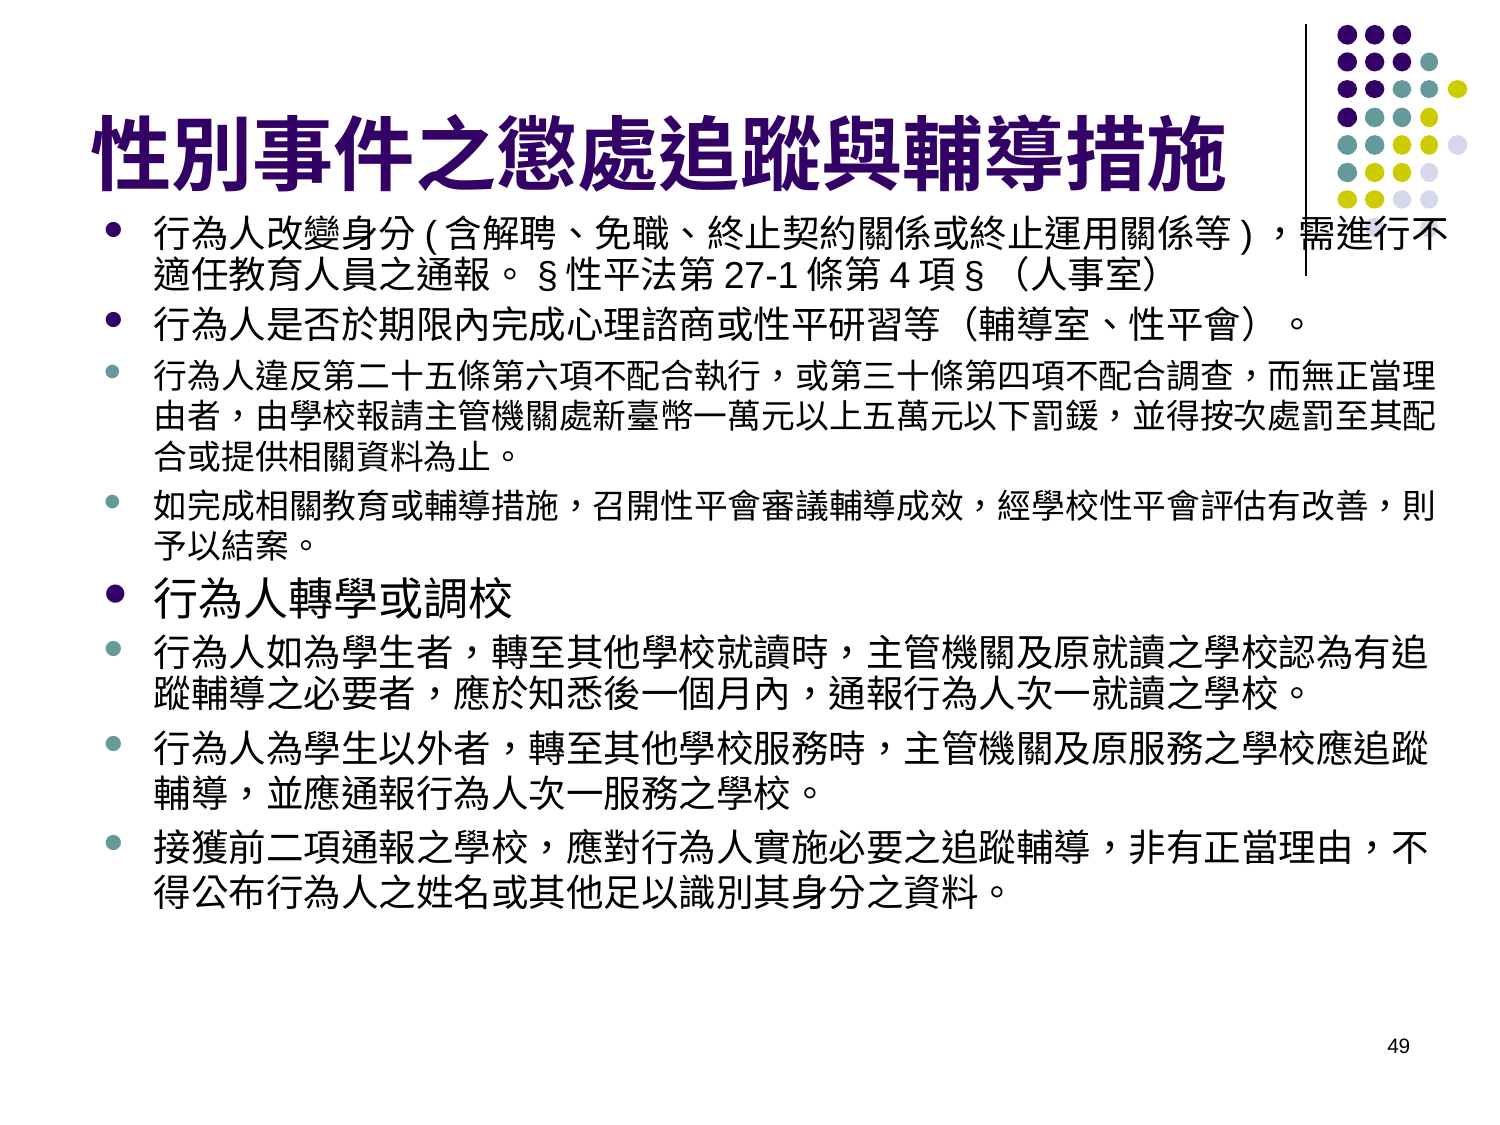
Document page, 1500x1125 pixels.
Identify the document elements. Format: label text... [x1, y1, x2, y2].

list 行為人改變身分(含解聘、免職、終止契約關係或終止運用關係等)，需進行不適任教育人員之通報。§性平法第27-1條第4項§（人事室） 行為人是否於期限內完成心理諮商或性平研習等（輔導室、性平會）。 行為人違反第二十五條第六項不配合執行，或第三十條第四項不配合調查，而無正當理由者，由學校報請主管機關處新臺幣一萬元以上五萬元以下罰鍰，並得按次處罰至其配合或提供相關資料為止。 如完成相關教育或輔導措施，召開性平會審議輔導成效，經學校性平會評估有改善，則予以結案。 行為人轉學或調校 行為人如為學生者，轉至其他學校就讀時，主管機關及原就讀之學校認為有追蹤輔導之必要者，應於知悉後一個月內，通報行為人次一就讀之學校。 行為人為學生以外者，轉至其他學校服務時，主管機關及原服務之學校應追蹤輔導，並應通報行為人次一服務之學校。 接獲前二項通報之學校，應對行為人實施必要之追蹤輔導，非有正當理由，不得公布行為人之姓名或其他足以識別其身分之資料。 [88, 207, 1471, 932]
title 性別事件之懲處追蹤與輔導措施 [74, 20, 1313, 208]
text_box <number> [1074, 1025, 1426, 1101]
